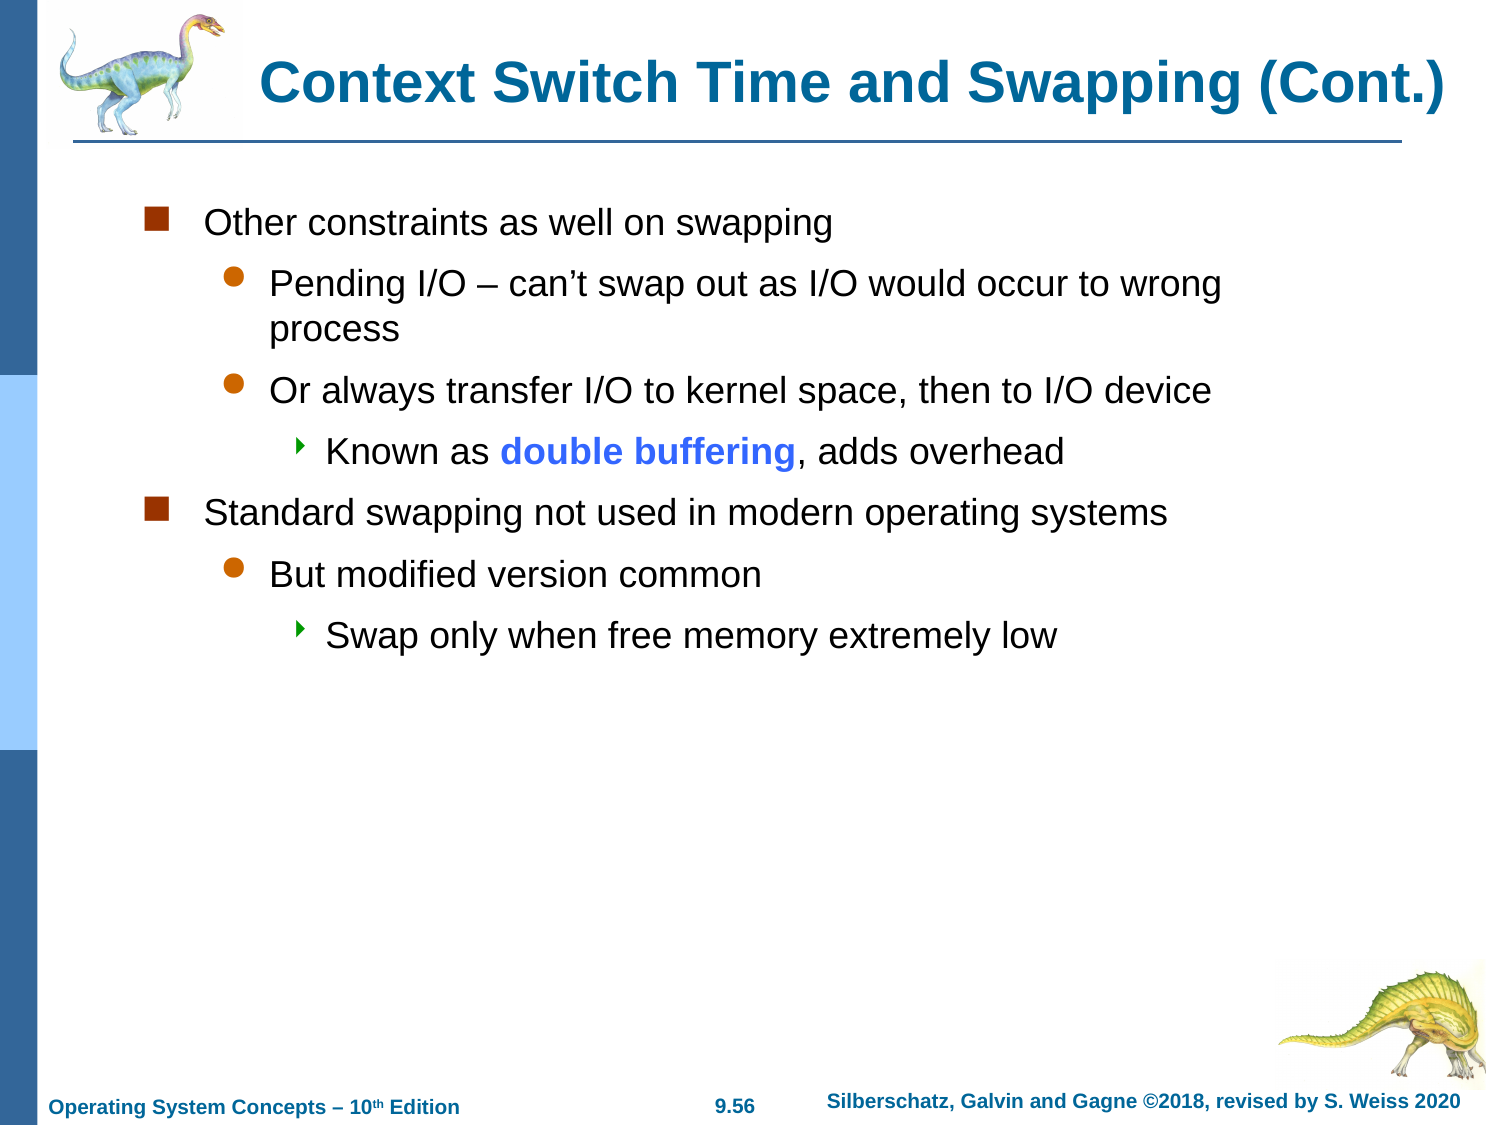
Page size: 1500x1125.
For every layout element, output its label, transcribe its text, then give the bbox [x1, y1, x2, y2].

list Other constraints as well on swapping Pending I/O – can’t swap out as I/O would occur to wrong process Or always transfer I/O to kernel space, then to I/O device Known as double buffering, adds overhead Standard swapping not used in modern operating systems But modified version common Swap only when free memory extremely low [132, 190, 1338, 971]
picture [46, 0, 243, 149]
picture [1275, 959, 1486, 1090]
title Context Switch Time and Swapping (Cont.) [226, 27, 1480, 122]
